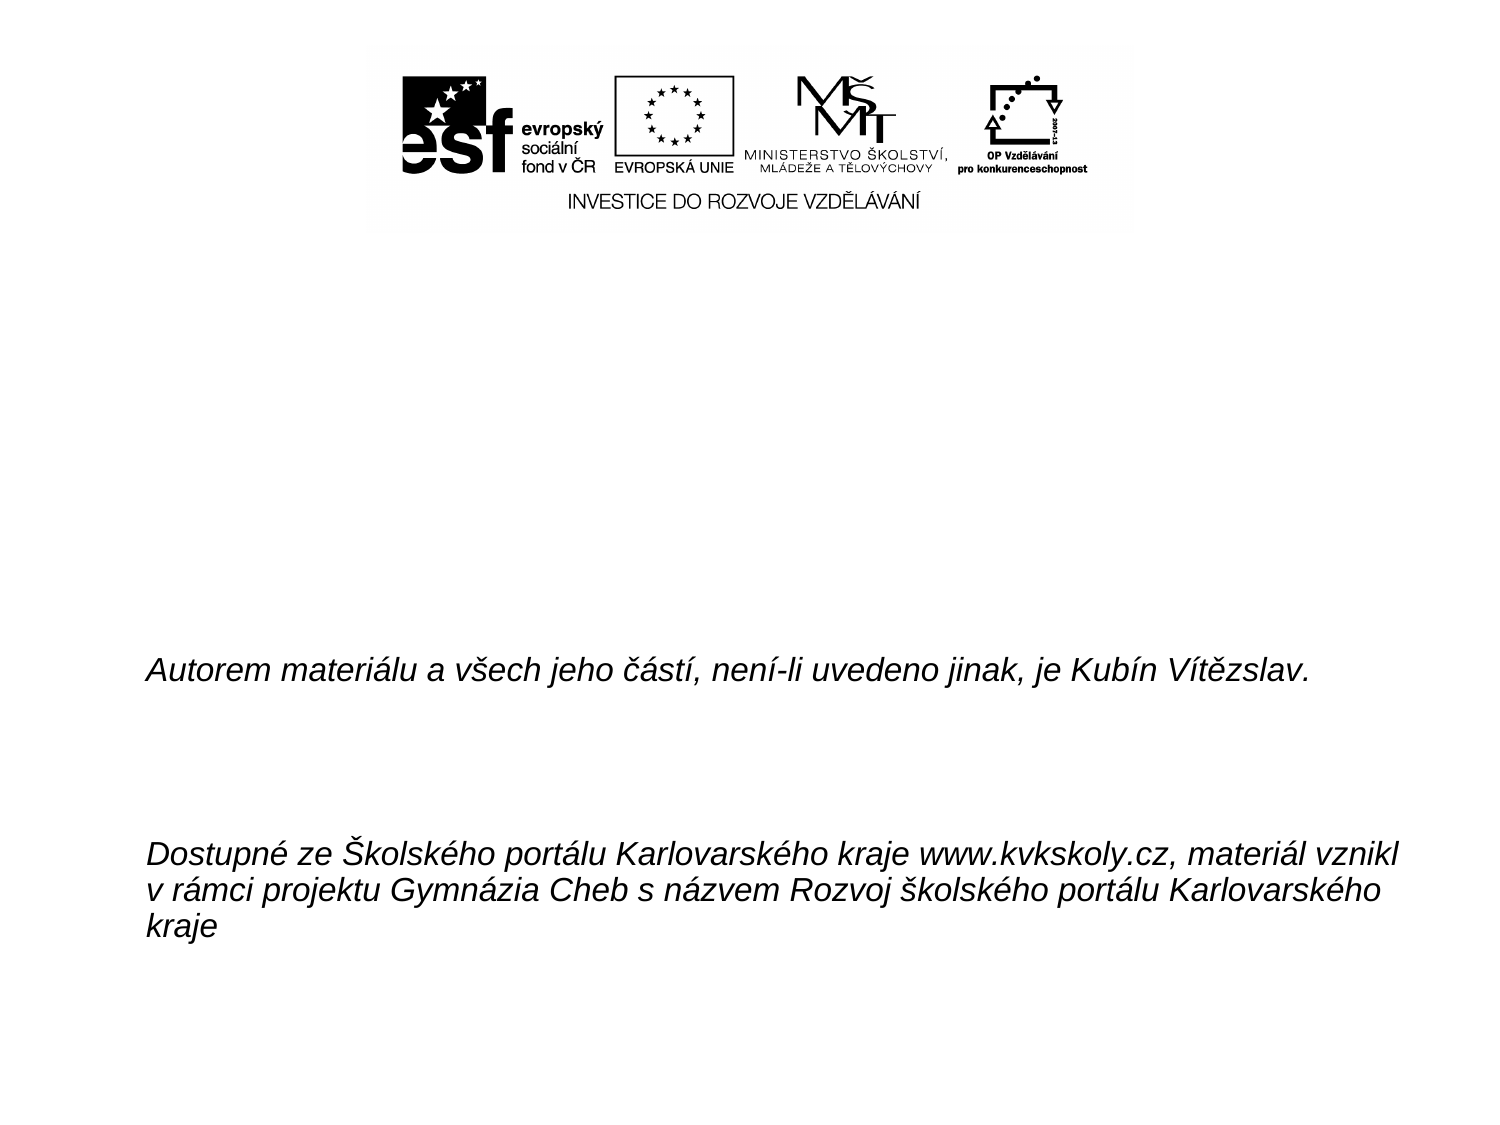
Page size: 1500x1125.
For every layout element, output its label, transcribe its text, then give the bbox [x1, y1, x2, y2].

picture [366, 45, 1134, 233]
text_box Autorem materiálu a všech jeho částí, není-li uvedeno jinak, je Kubín Vítězslav. Dostupné ze Školského portálu Karlovarského kraje www.kvkskoly.cz, materiál vznikl v rámci projektu Gymnázia Cheb s názvem Rozvoj školského portálu Karlovarského kraje [75, 262, 1426, 1005]
